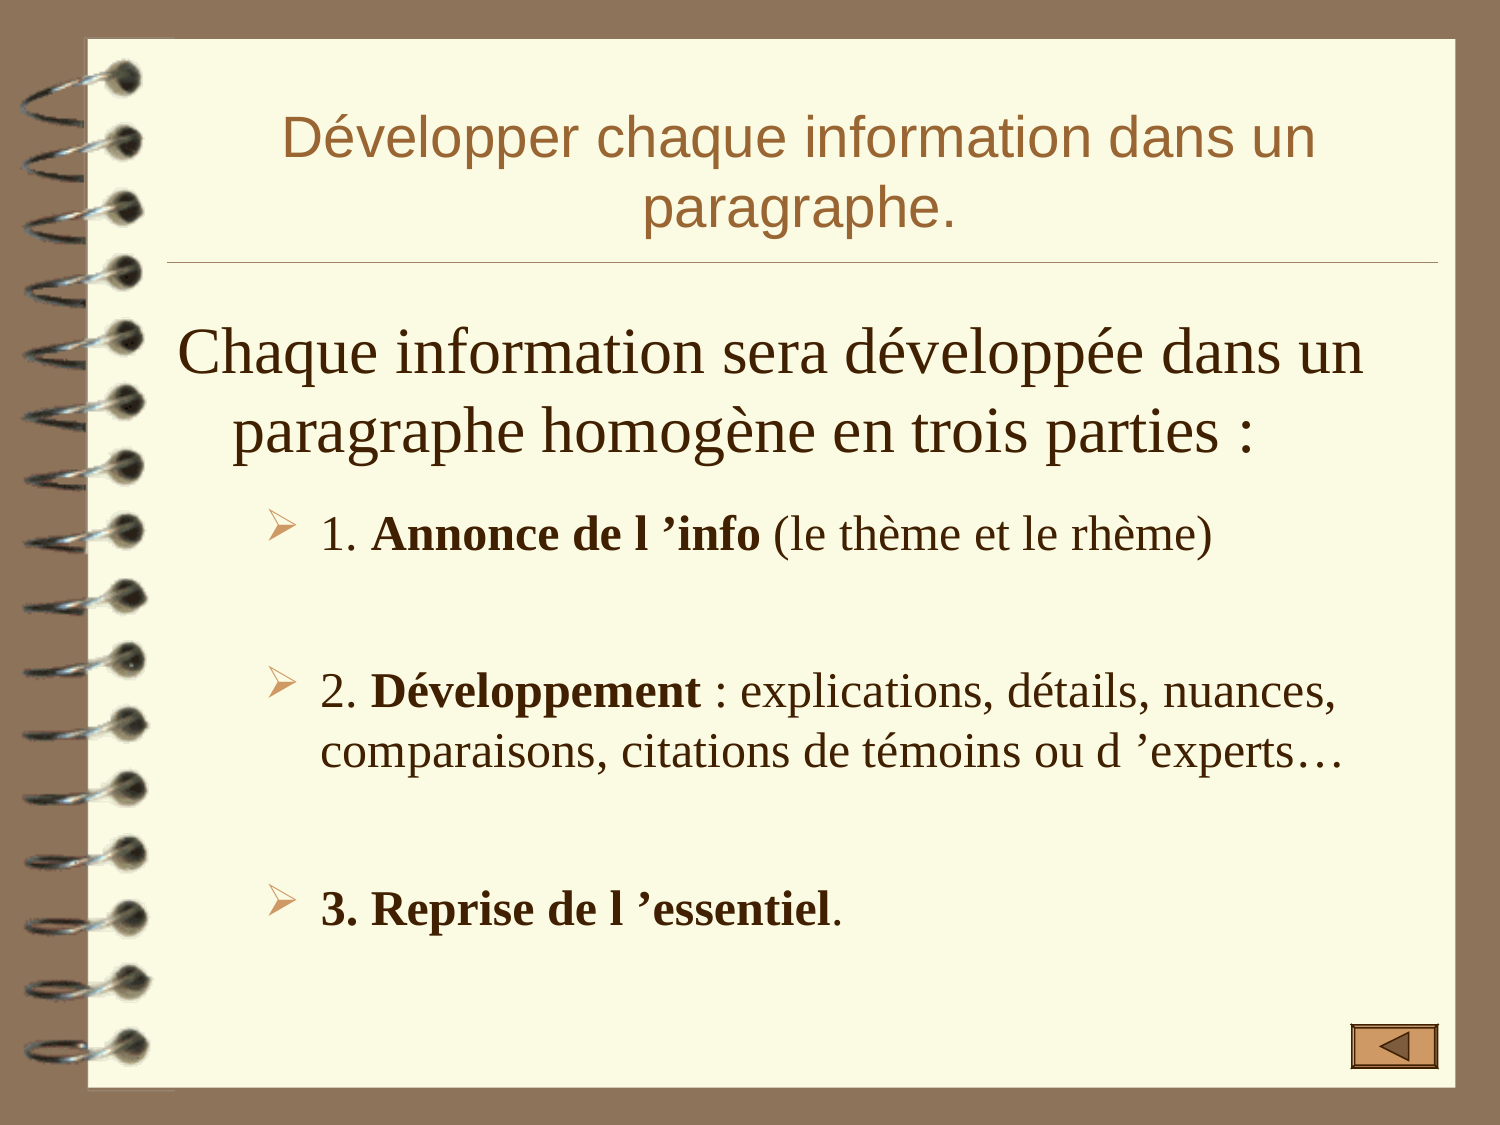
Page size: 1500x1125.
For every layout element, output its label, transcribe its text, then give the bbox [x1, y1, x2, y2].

text_box 2. Développement : explications, détails, nuances, comparaisons, citations de témoins ou d ’experts… [249, 650, 1363, 788]
title Développer chaque information dans un paragraphe. [162, 74, 1438, 263]
list Chaque information sera développée dans un paragraphe homogène en trois parties : [162, 299, 1438, 475]
text_box 1. Annonce de l ’info (le thème et le rhème) [249, 492, 1363, 575]
picture [0, 0, 175, 1125]
text_box 3. Reprise de l ’essentiel. [249, 868, 1363, 963]
text_box [1353, 1024, 1438, 1068]
